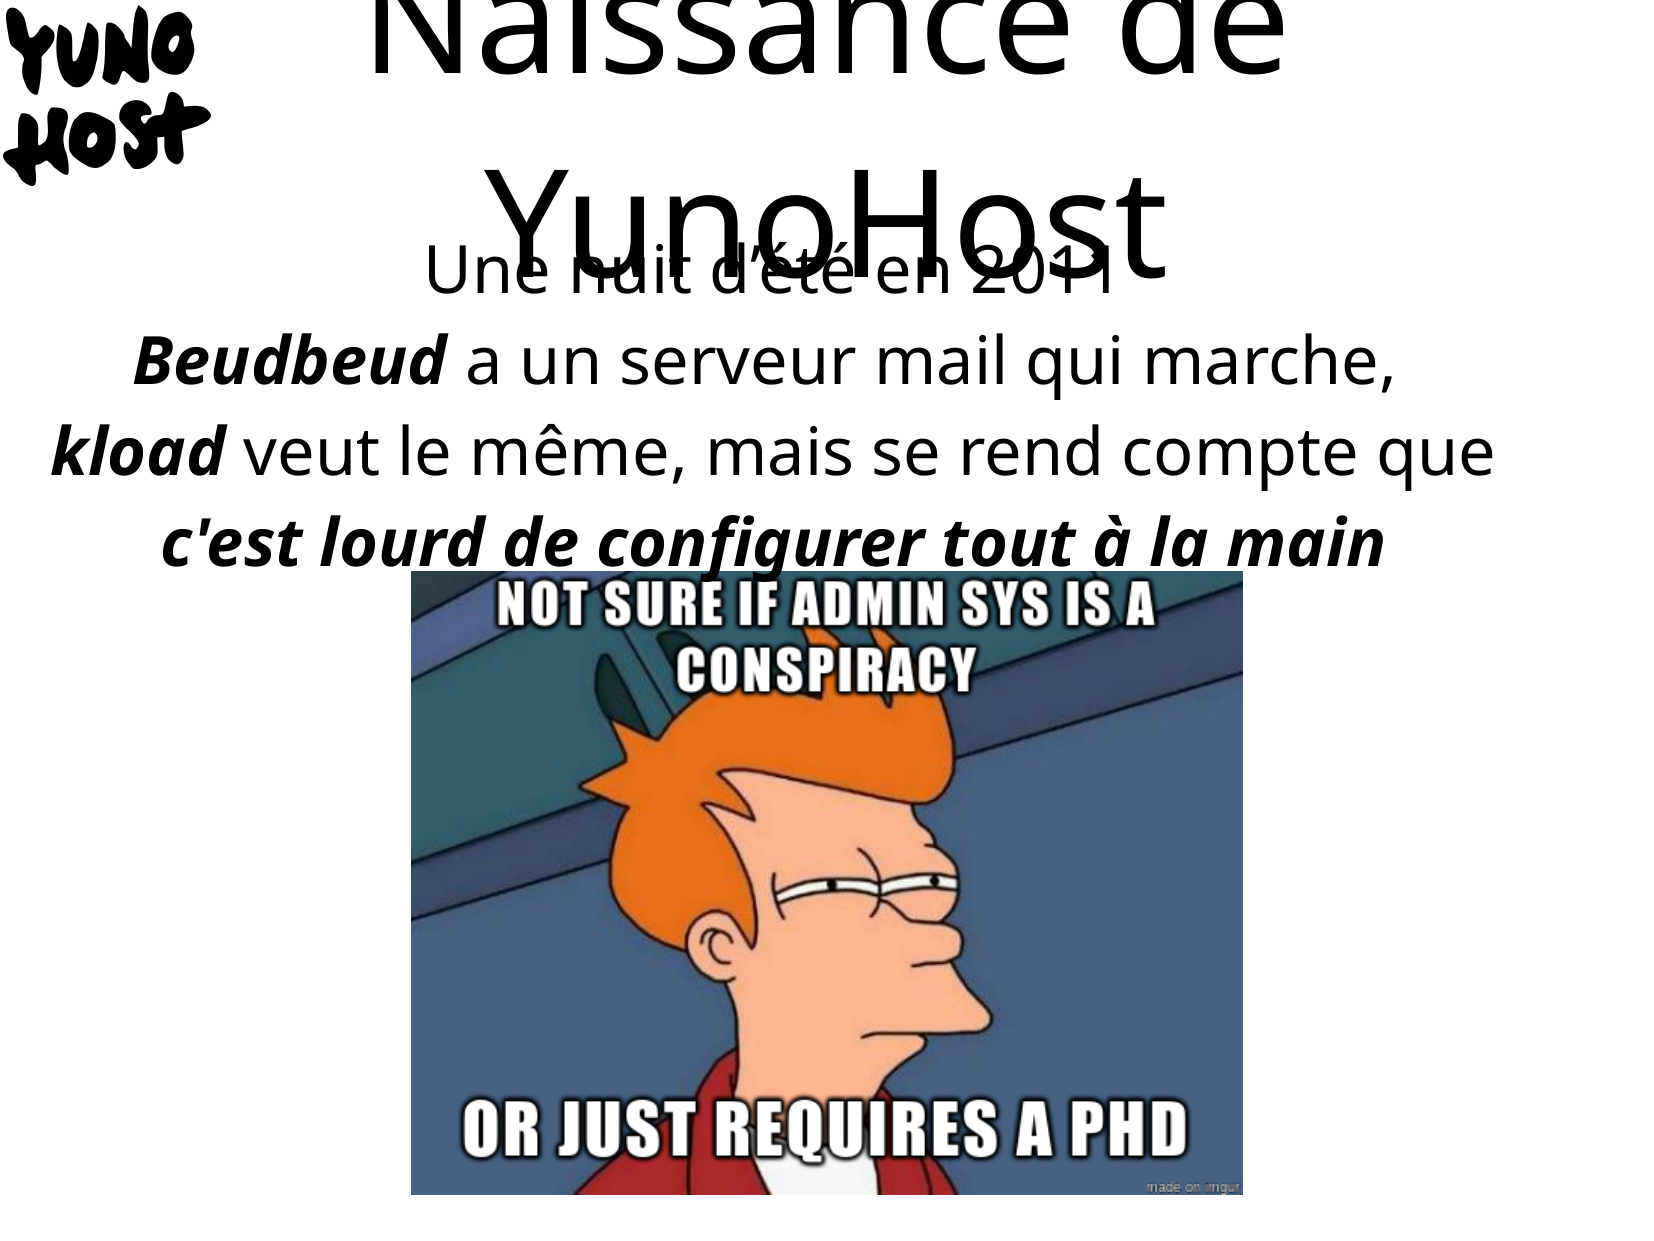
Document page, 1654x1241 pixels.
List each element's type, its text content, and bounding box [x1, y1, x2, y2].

title Naissance de YunoHost [82, 13, 1571, 215]
picture [411, 571, 1243, 1195]
picture [3, 5, 211, 186]
text_box Une nuit d’été en 2011 Beudbeud a un serveur mail qui marche, kload veut le même, mais se rend compte que c'est lourd de configurer tout à la main [0, 215, 1654, 564]
